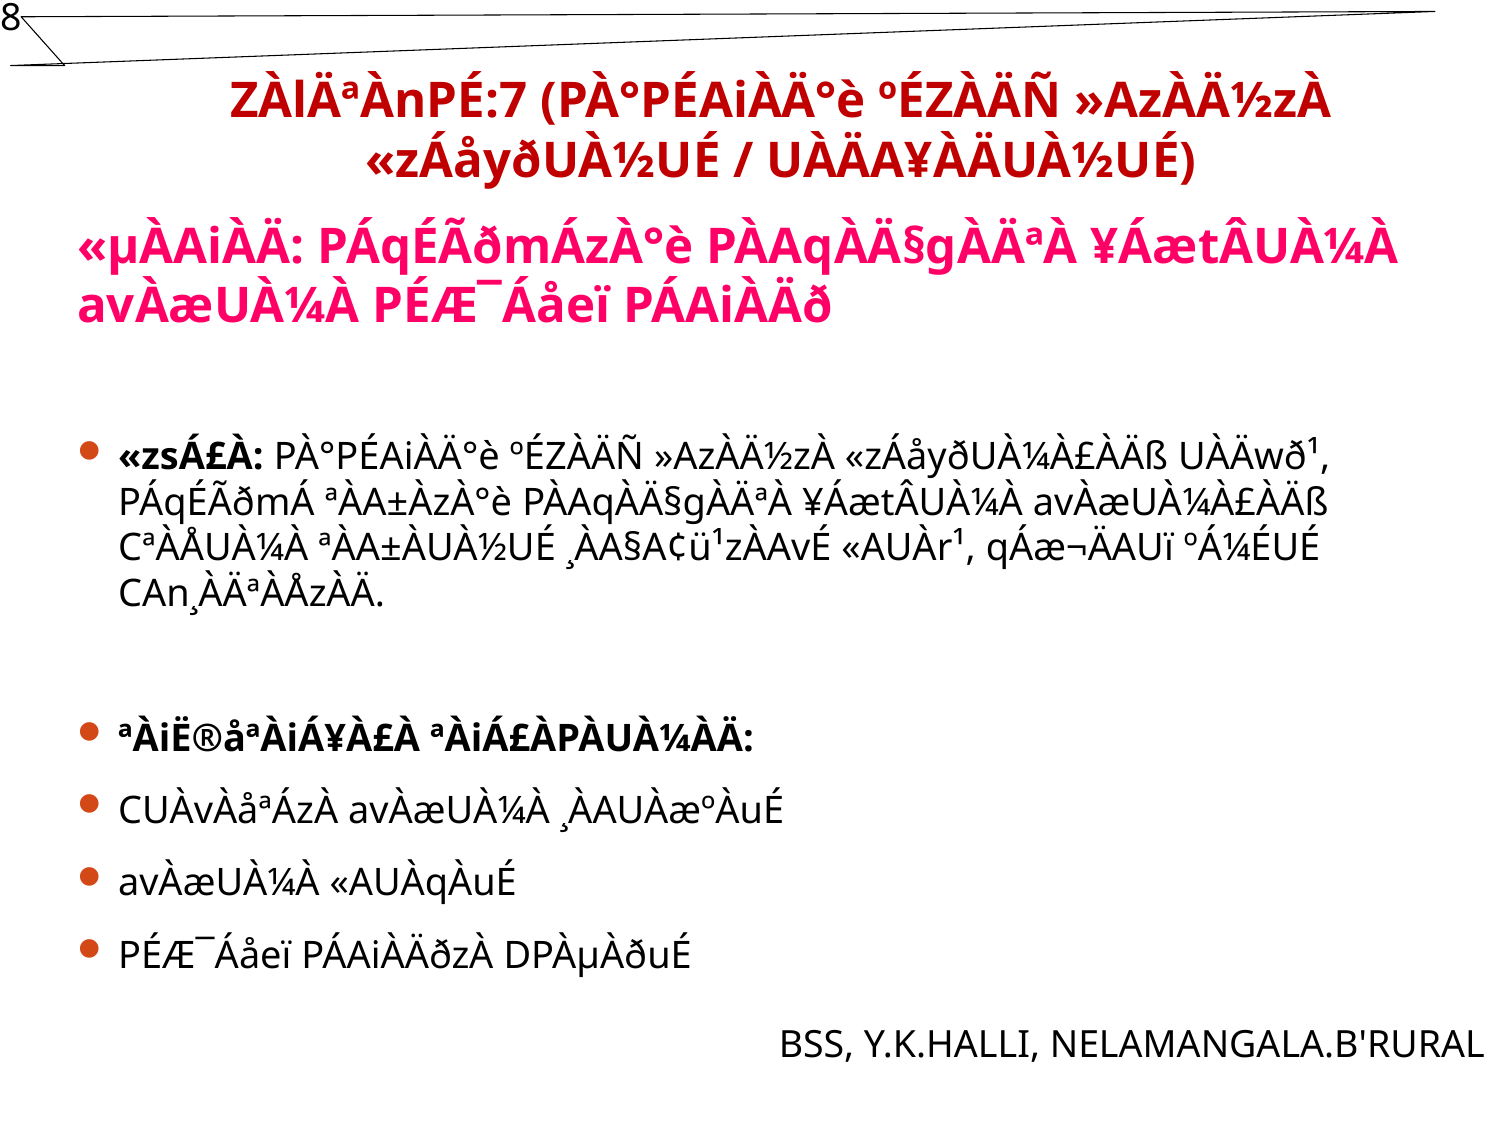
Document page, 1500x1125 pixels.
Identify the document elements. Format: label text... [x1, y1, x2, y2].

footer BSS, Y.K.HALLI, NELAMANGALA.B'RURAL [125, 1012, 1500, 1088]
list ZÀlÄªÀnPÉ:7 (PÀ°PÉAiÀÄ°è ºÉZÀÄÑ »AzÀÄ½zÀ «zÁåyðUÀ½UÉ / UÀÄA¥ÀÄUÀ½UÉ) «µÀAiÀÄ: PÁqÉÃðmÁzÀ°è PÀAqÀÄ§gÀÄªÀ ¥ÁætÂUÀ¼À avÀæUÀ¼À PÉÆ¯Áåeï PÁAiÀÄð «zsÁ£À: PÀ°PÉAiÀÄ°è ºÉZÀÄÑ »AzÀÄ½zÀ «zÁåyðUÀ¼À£ÀÄß UÀÄwð¹, PÁqÉÃðmÁ ªÀA±ÀzÀ°è PÀAqÀÄ§gÀÄªÀ ¥ÁætÂUÀ¼À avÀæUÀ¼À£ÀÄß CªÀÅUÀ¼À ªÀA±ÀUÀ½UÉ ¸ÀA§A¢ü¹zÀAvÉ «AUÀr¹, qÁæ¬ÄAUï ºÁ¼ÉUÉ CAn¸ÀÄªÀÅzÀÄ. ªÀiË®åªÀiÁ¥À£À ªÀiÁ£ÀPÀUÀ¼ÀÄ: CUÀvÀåªÁzÀ avÀæUÀ¼À ¸ÀAUÀæºÀuÉ avÀæUÀ¼À «AUÀqÀuÉ PÉÆ¯Áåeï PÁAiÀÄðzÀ DPÀµÀðuÉ [62, 0, 1500, 988]
